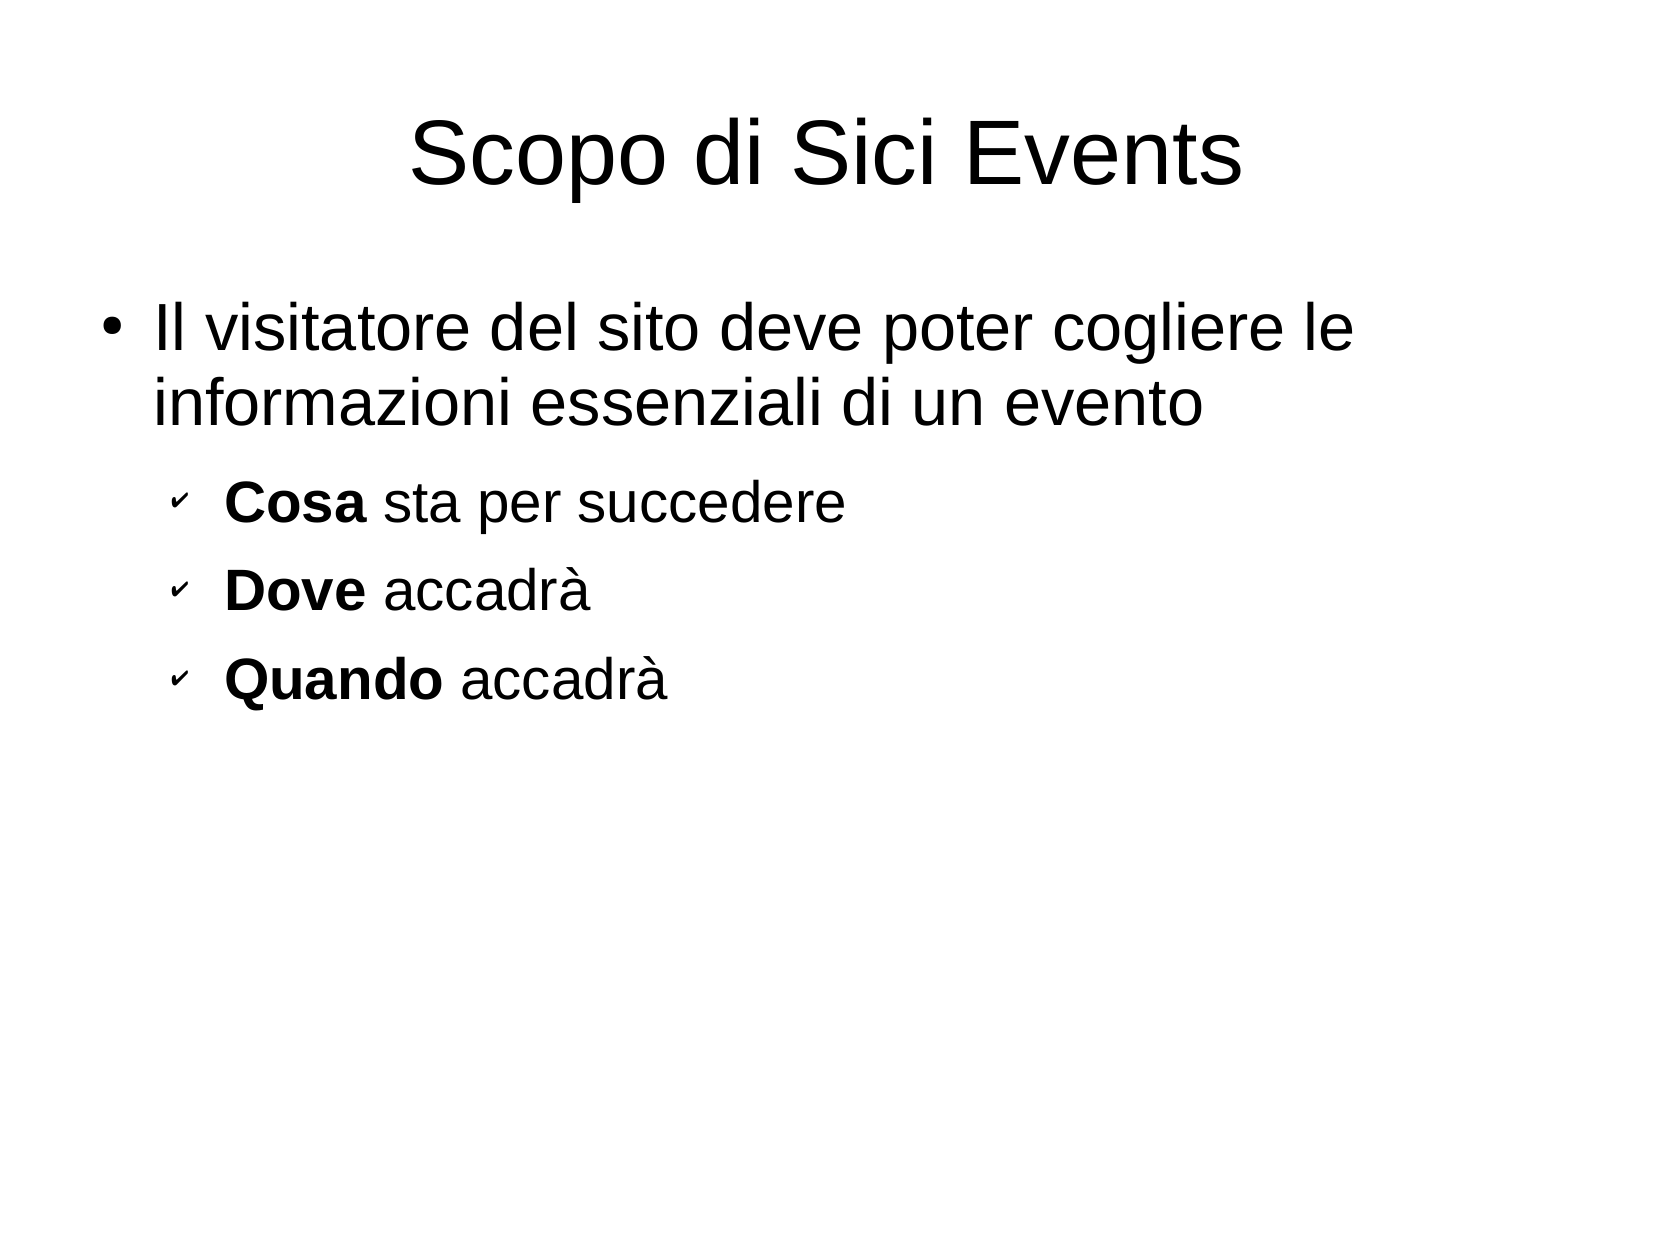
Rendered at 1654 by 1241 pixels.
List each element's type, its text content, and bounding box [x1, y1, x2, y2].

title Scopo di Sici Events [82, 56, 1571, 250]
list Il visitatore del sito deve poter cogliere le informazioni essenziali di un evento Cosa sta per succedere Dove accadrà Quando accadrà [82, 290, 1571, 1094]
